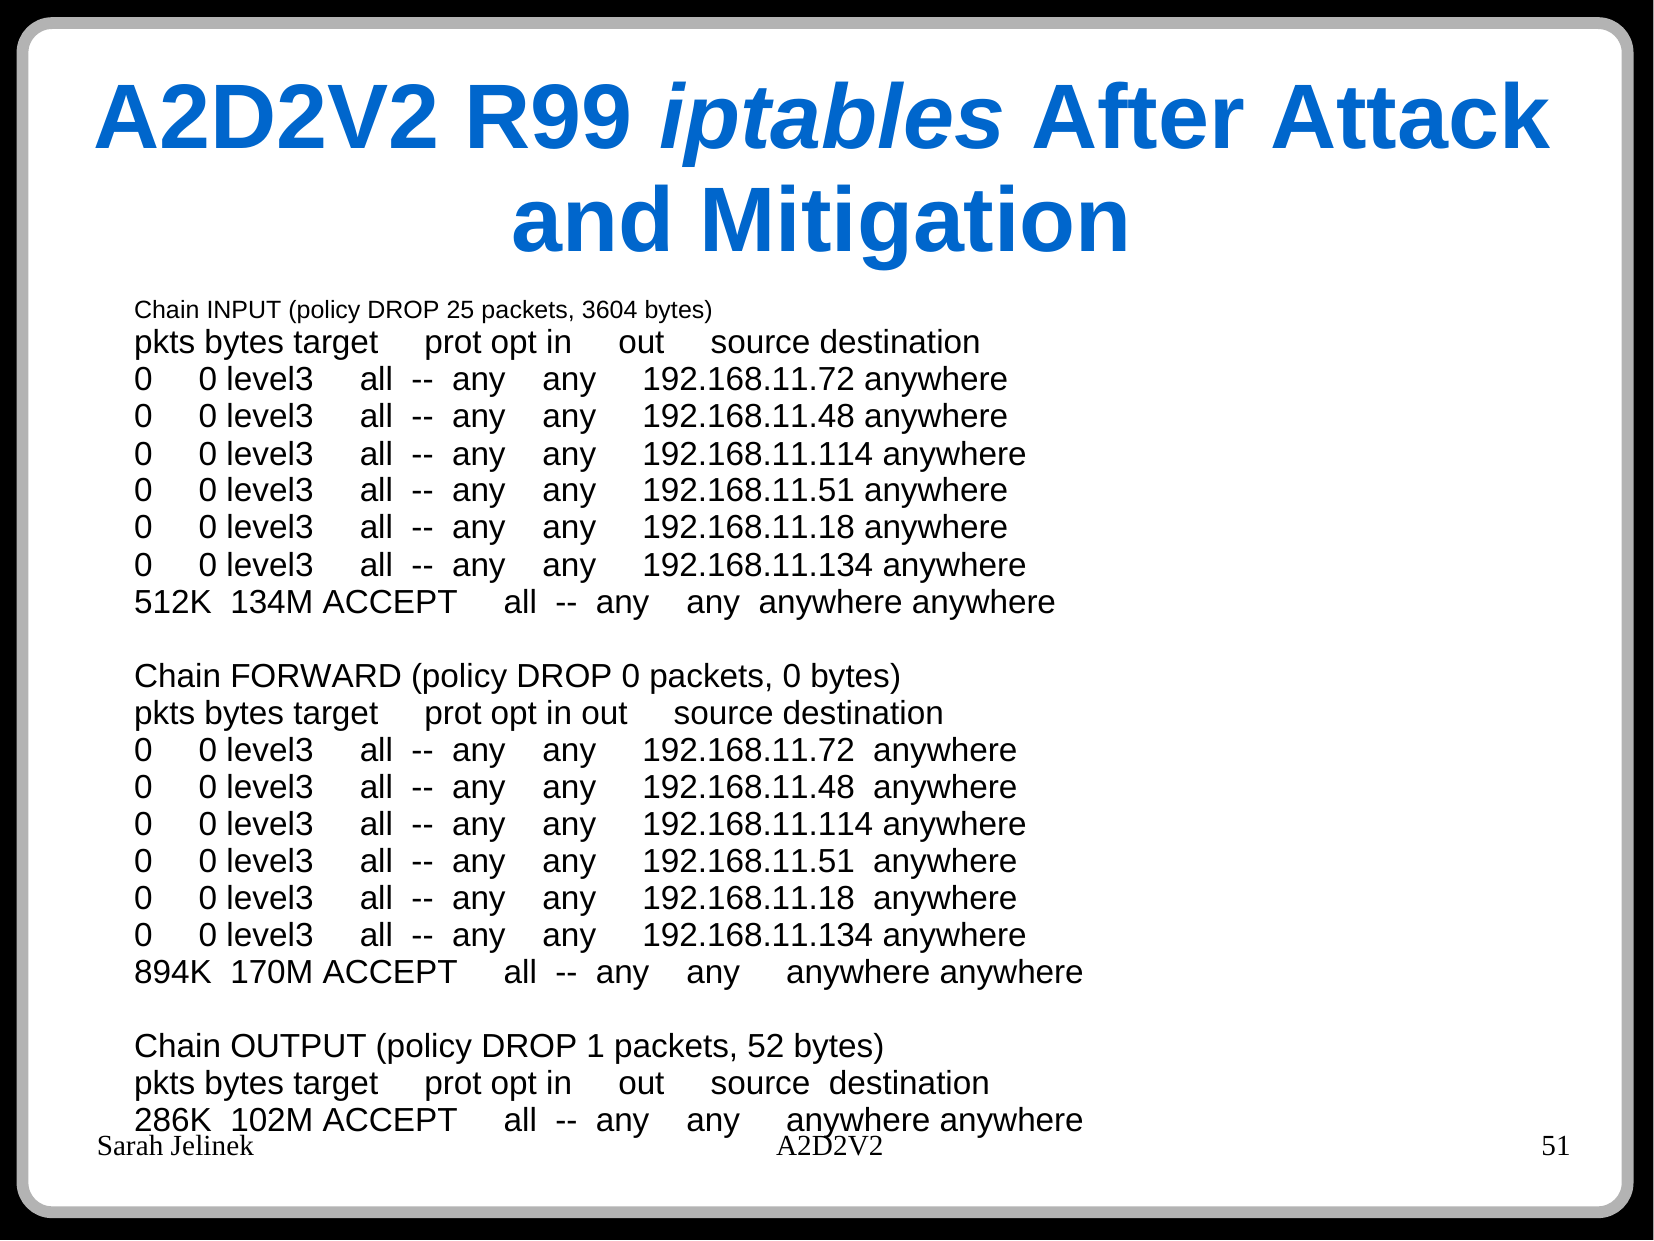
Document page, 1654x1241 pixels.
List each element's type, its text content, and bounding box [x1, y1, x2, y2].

title A2D2V2 R99 iptables After Attack and Mitigation [67, 64, 1577, 272]
list Chain INPUT (policy DROP 25 packets, 3604 bytes) pkts bytes target prot opt in out source destination 0 0 level3 all -- any any 192.168.11.72 anywhere 0 0 level3 all -- any any 192.168.11.48 anywhere 0 0 level3 all -- any any 192.168.11.114 anywhere 0 0 level3 all -- any any 192.168.11.51 anywhere 0 0 level3 all -- any any 192.168.11.18 anywhere 0 0 level3 all -- any any 192.168.11.134 anywhere 512K 134M ACCEPT all -- any any anywhere anywhere Chain FORWARD (policy DROP 0 packets, 0 bytes) pkts bytes target prot opt in out source destination 0 0 level3 all -- any any 192.168.11.72 anywhere 0 0 level3 all -- any any 192.168.11.48 anywhere 0 0 level3 all -- any any 192.168.11.114 anywhere 0 0 level3 all -- any any 192.168.11.51 anywhere 0 0 level3 all -- any any 192.168.11.18 anywhere 0 0 level3 all -- any any 192.168.11.134 anywhere 894K 170M ACCEPT all -- any any anywhere anywhere Chain OUTPUT (policy DROP 1 packets, 52 bytes) pkts bytes target prot opt in out source destination 286K 102M ACCEPT all -- any any anywhere anywhere [116, 295, 1538, 1213]
